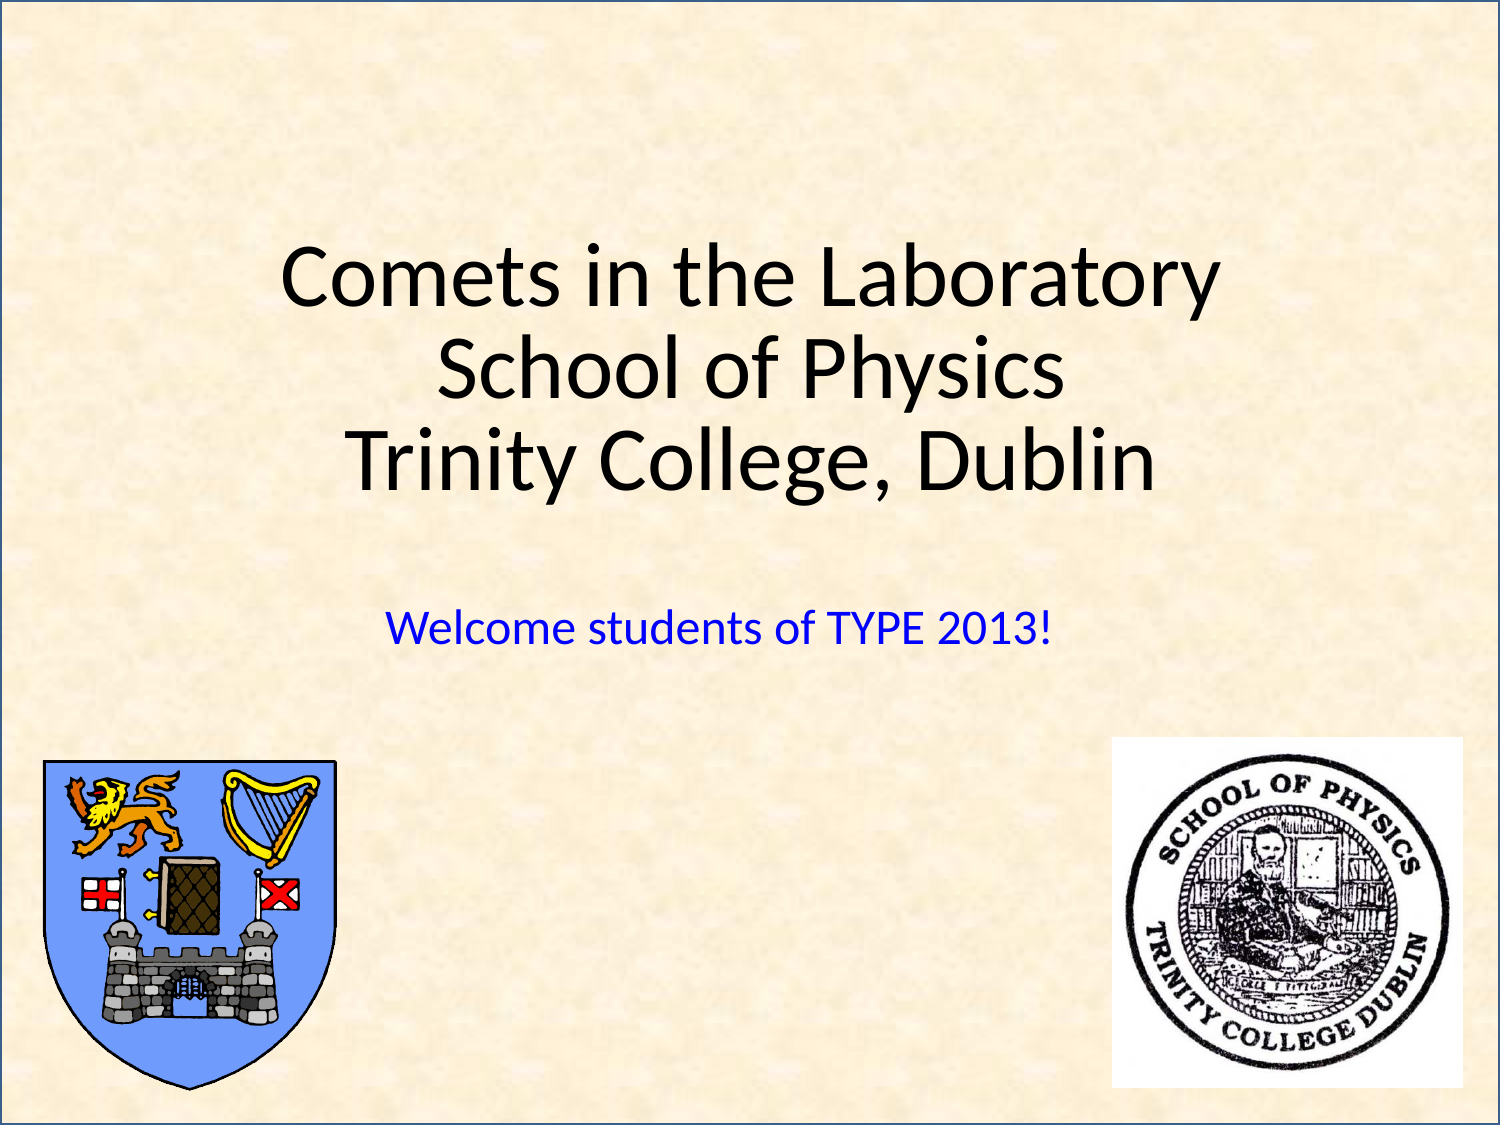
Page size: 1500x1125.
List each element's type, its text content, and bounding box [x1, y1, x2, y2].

picture [36, 749, 344, 1096]
title Comets in the Laboratory School of Physics Trinity College, Dublin [41, 255, 1463, 497]
text_box [0, 0, 1500, 1125]
text_box Welcome students of TYPE 2013! [194, 600, 1245, 751]
picture [1112, 737, 1463, 1088]
